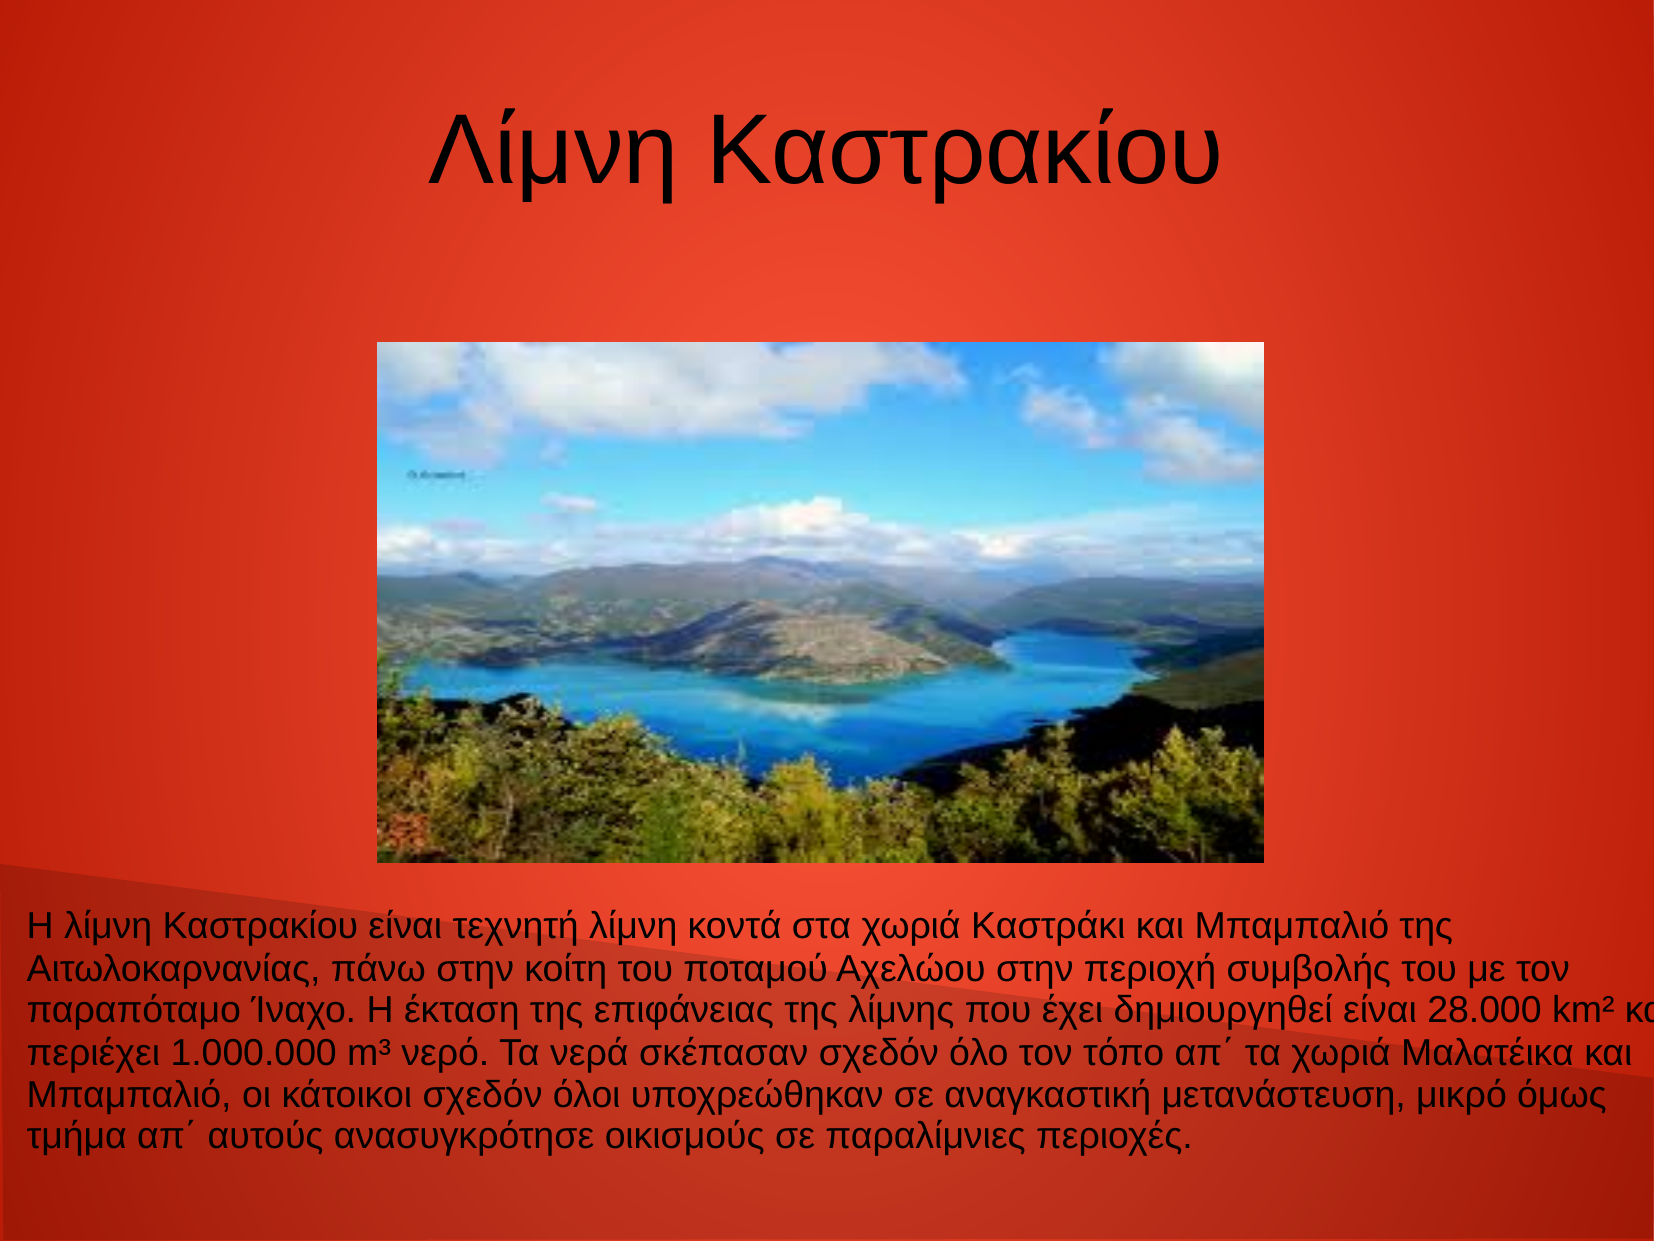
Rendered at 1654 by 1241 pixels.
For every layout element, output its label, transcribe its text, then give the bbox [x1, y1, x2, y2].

picture [377, 342, 1264, 863]
title Λίμνη Καστρακίου [82, 47, 1571, 252]
text_box Η λίμνη Καστρακίου είναι τεχνητή λίμνη κοντά στα χωριά Καστράκι και Μπαμπαλιό της Αιτωλοκαρνανίας, πάνω στην κοίτη του ποταμού Αχελώου στην περιοχή συμβολής του με τον παραπόταμο Ίναχο. Η έκταση της επιφάνειας της λίμνης που έχει δημιουργηθεί είναι 28.000 km² και περιέχει 1.000.000 m³ νερό. Τα νερά σκέπασαν σχεδόν όλο τον τόπο απ΄ τα χωριά Μαλατέικα και Μπαμπαλιό, οι κάτοικοι σχεδόν όλοι υποχρεώθηκαν σε αναγκαστική μετανάστευση, μικρό όμως τμήμα απ΄ αυτούς ανασυγκρότησε οικισμούς σε παραλίμνιες περιοχές. [11, 897, 1654, 1165]
